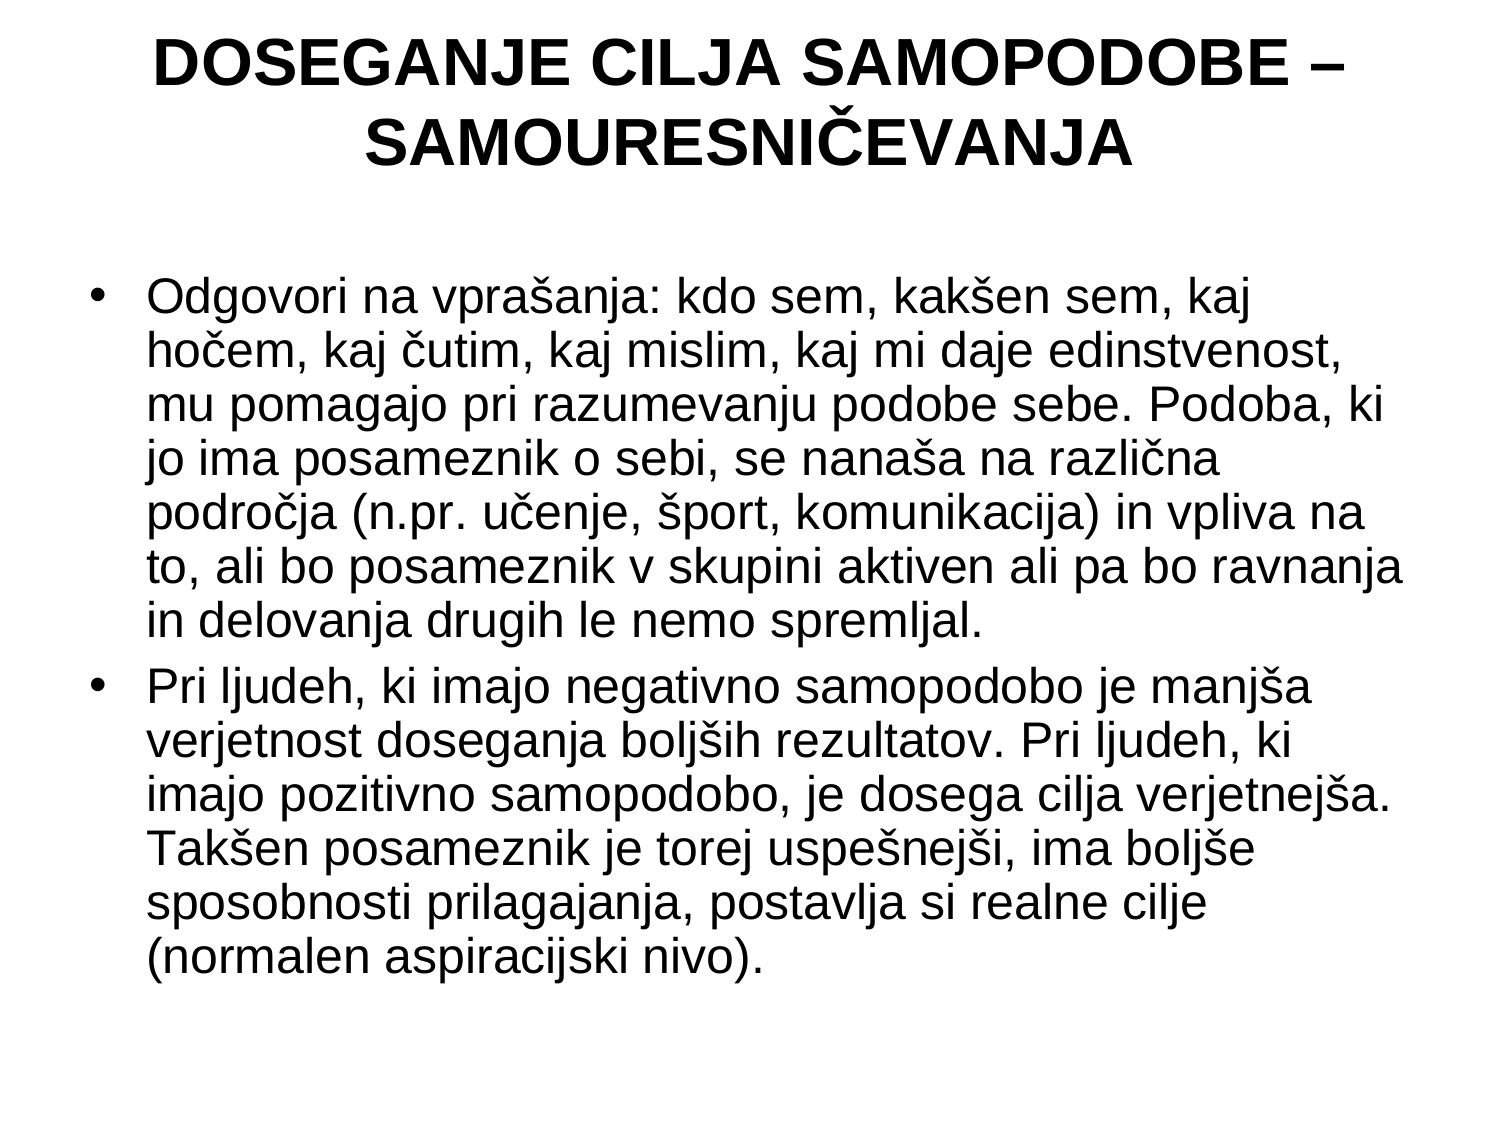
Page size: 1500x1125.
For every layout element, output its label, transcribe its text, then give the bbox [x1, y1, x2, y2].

list Odgovori na vprašanja: kdo sem, kakšen sem, kaj hočem, kaj čutim, kaj mislim, kaj mi daje edinstvenost, mu pomagajo pri razumevanju podobe sebe. Podoba, ki jo ima posameznik o sebi, se nanaša na različna področja (n.pr. učenje, šport, komunikacija) in vpliva na to, ali bo posameznik v skupini aktiven ali pa bo ravnanja in delovanja drugih le nemo spremljal. Pri ljudeh, ki imajo negativno samopodobo je manjša verjetnost doseganja boljših rezultatov. Pri ljudeh, ki imajo pozitivno samopodobo, je dosega cilja verjetnejša. Takšen posameznik je torej uspešnejši, ima boljše sposobnosti prilagajanja, postavlja si realne cilje (normalen aspiracijski nivo). [75, 262, 1426, 1006]
title DOSEGANJE CILJA SAMOPODOBE – SAMOURESNIČEVANJA [75, 11, 1426, 262]
